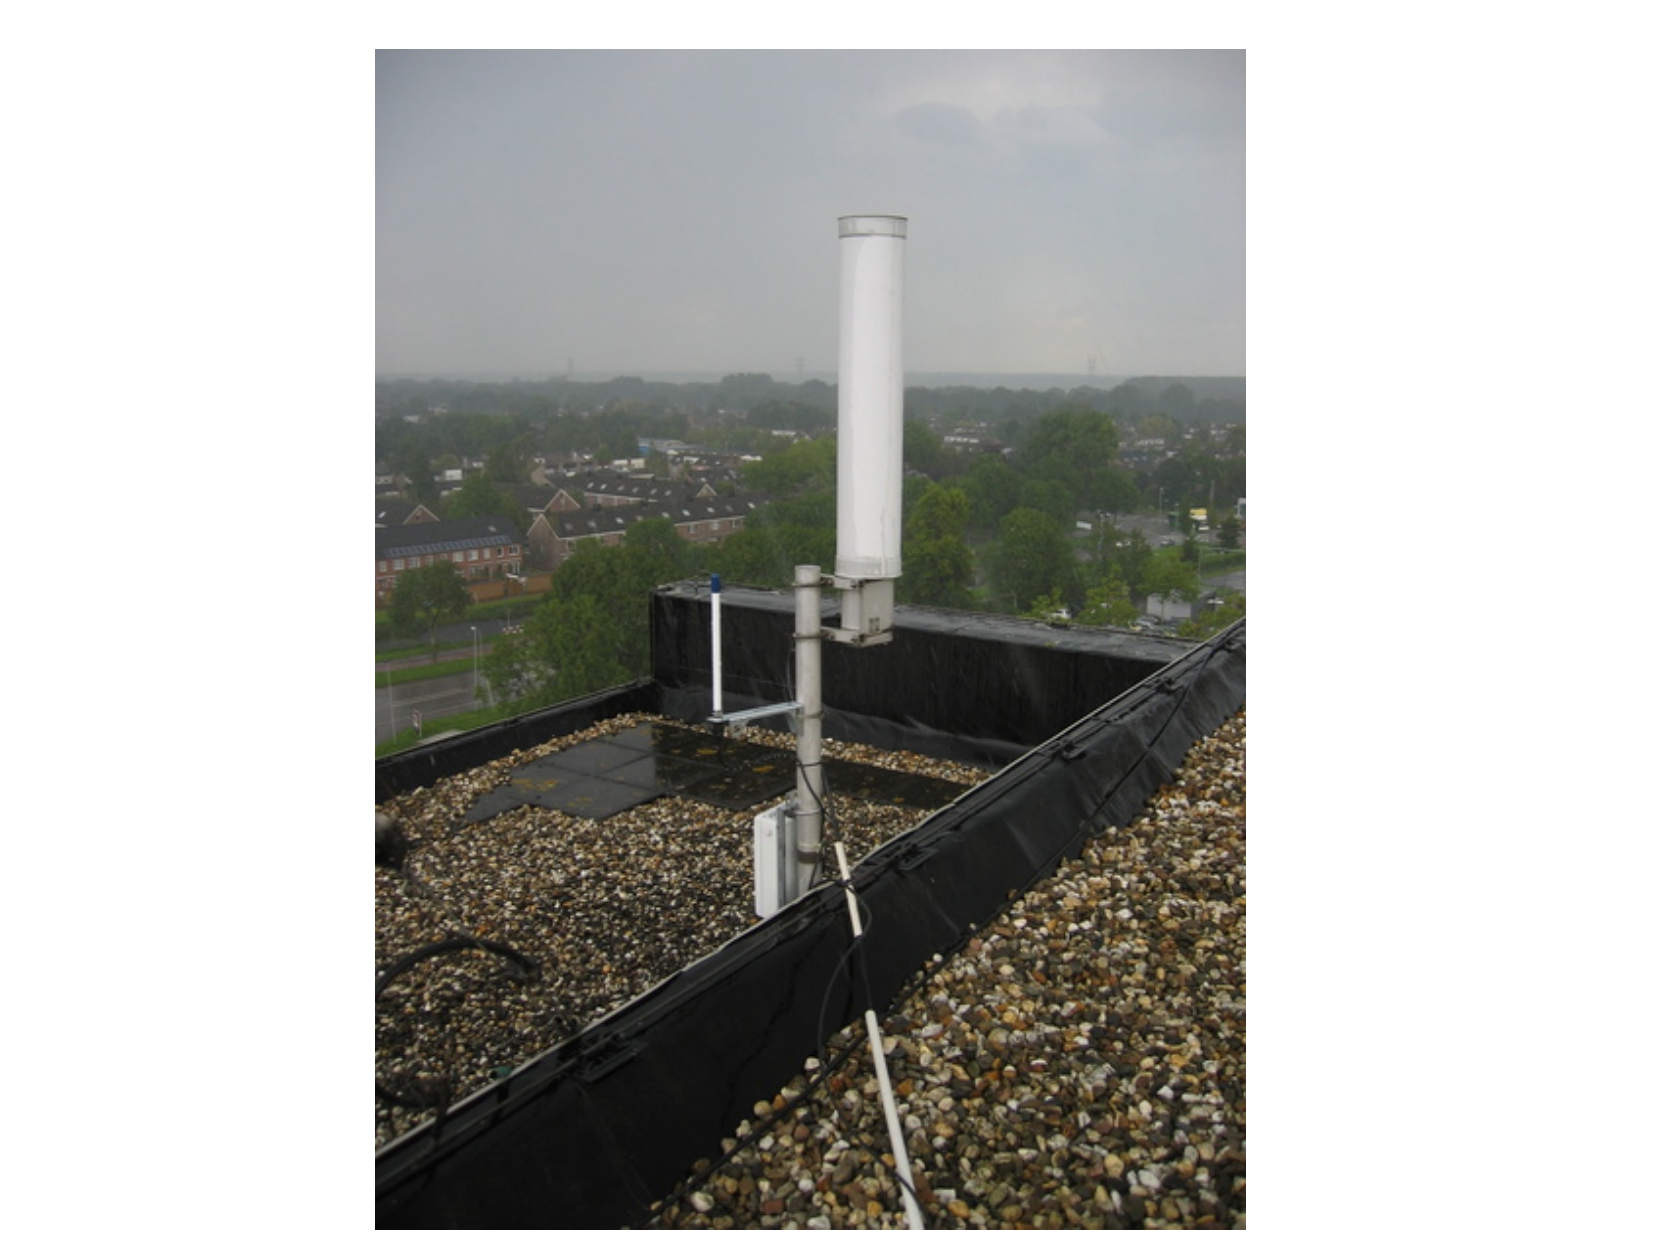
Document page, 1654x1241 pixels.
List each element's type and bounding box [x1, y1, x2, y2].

picture [375, 49, 1246, 1231]
